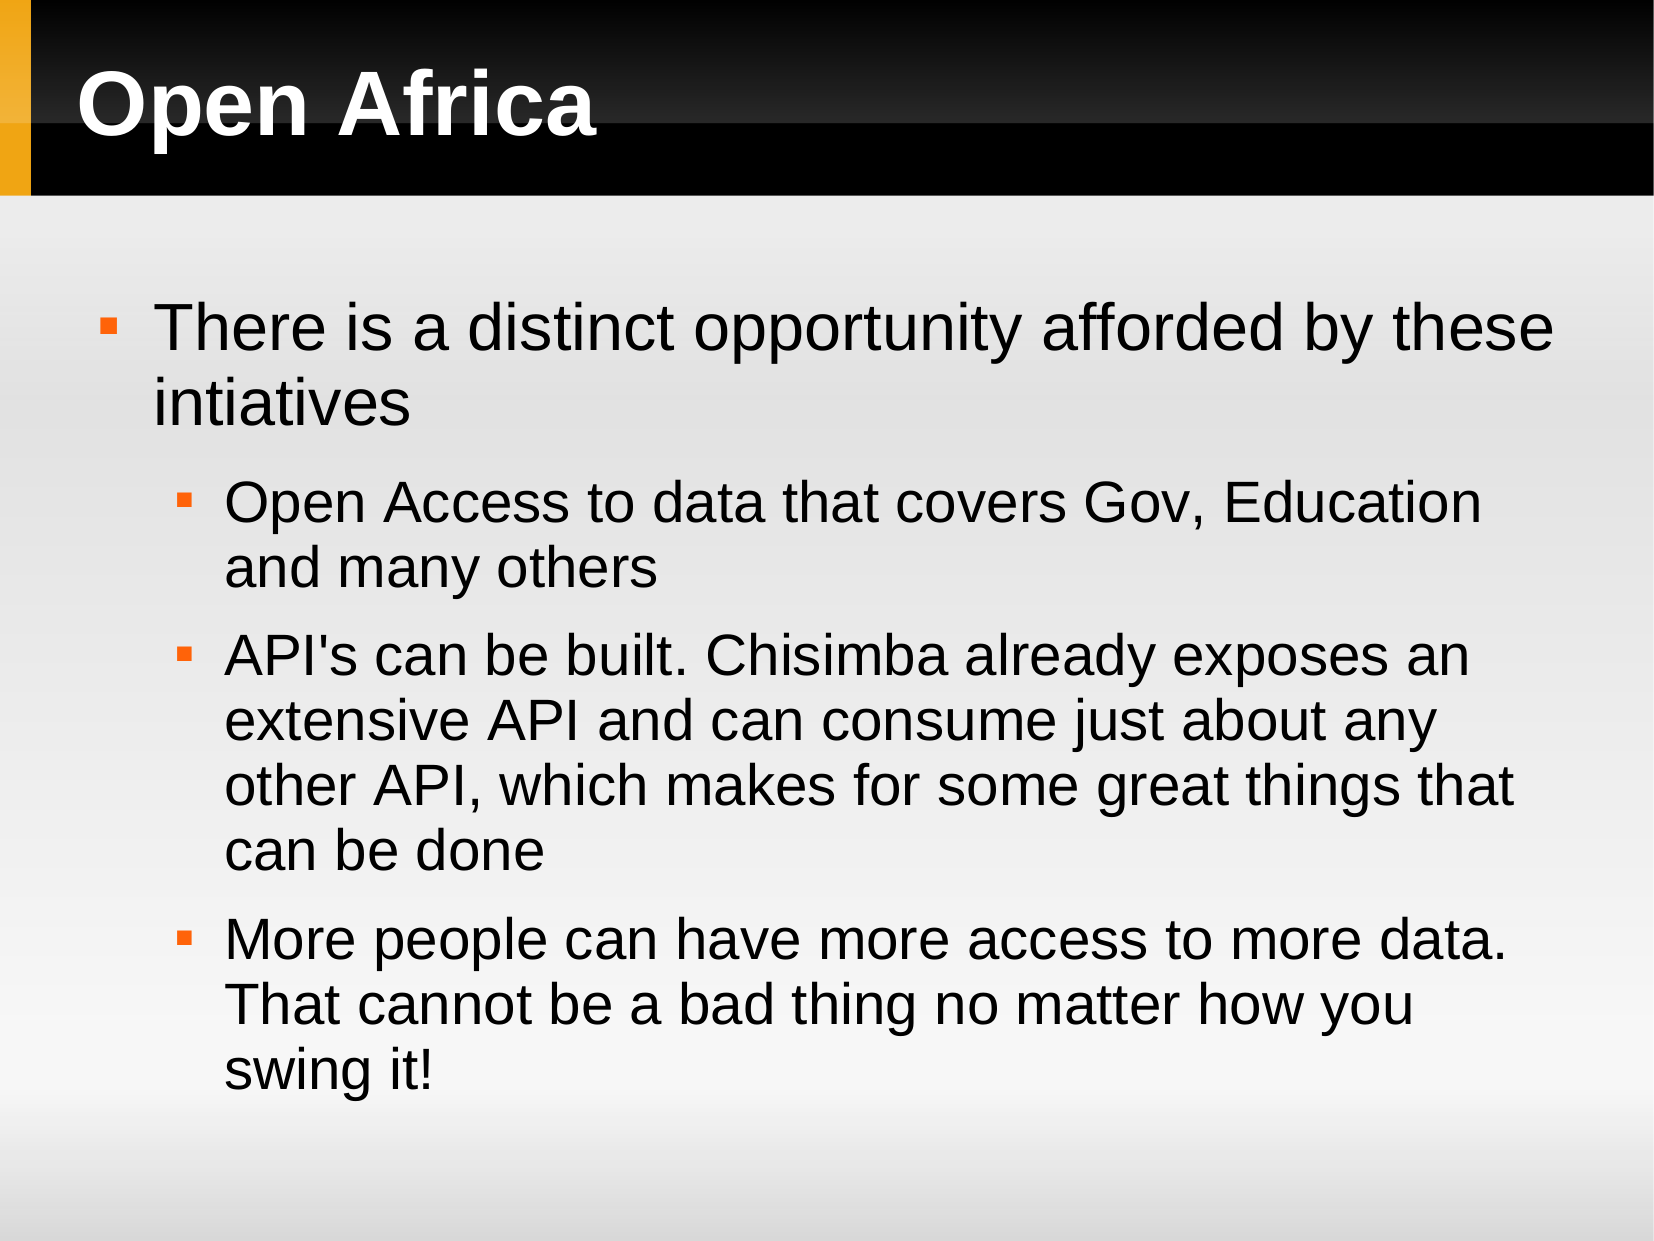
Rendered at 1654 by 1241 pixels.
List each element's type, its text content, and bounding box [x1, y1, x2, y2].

list There is a distinct opportunity afforded by these intiatives Open Access to data that covers Gov, Education and many others API's can be built. Chisimba already exposes an extensive API and can consume just about any other API, which makes for some great things that can be done More people can have more access to more data. That cannot be a bad thing no matter how you swing it! [82, 290, 1571, 1191]
picture [0, 0, 1654, 1241]
title Open Africa [76, 0, 1565, 208]
